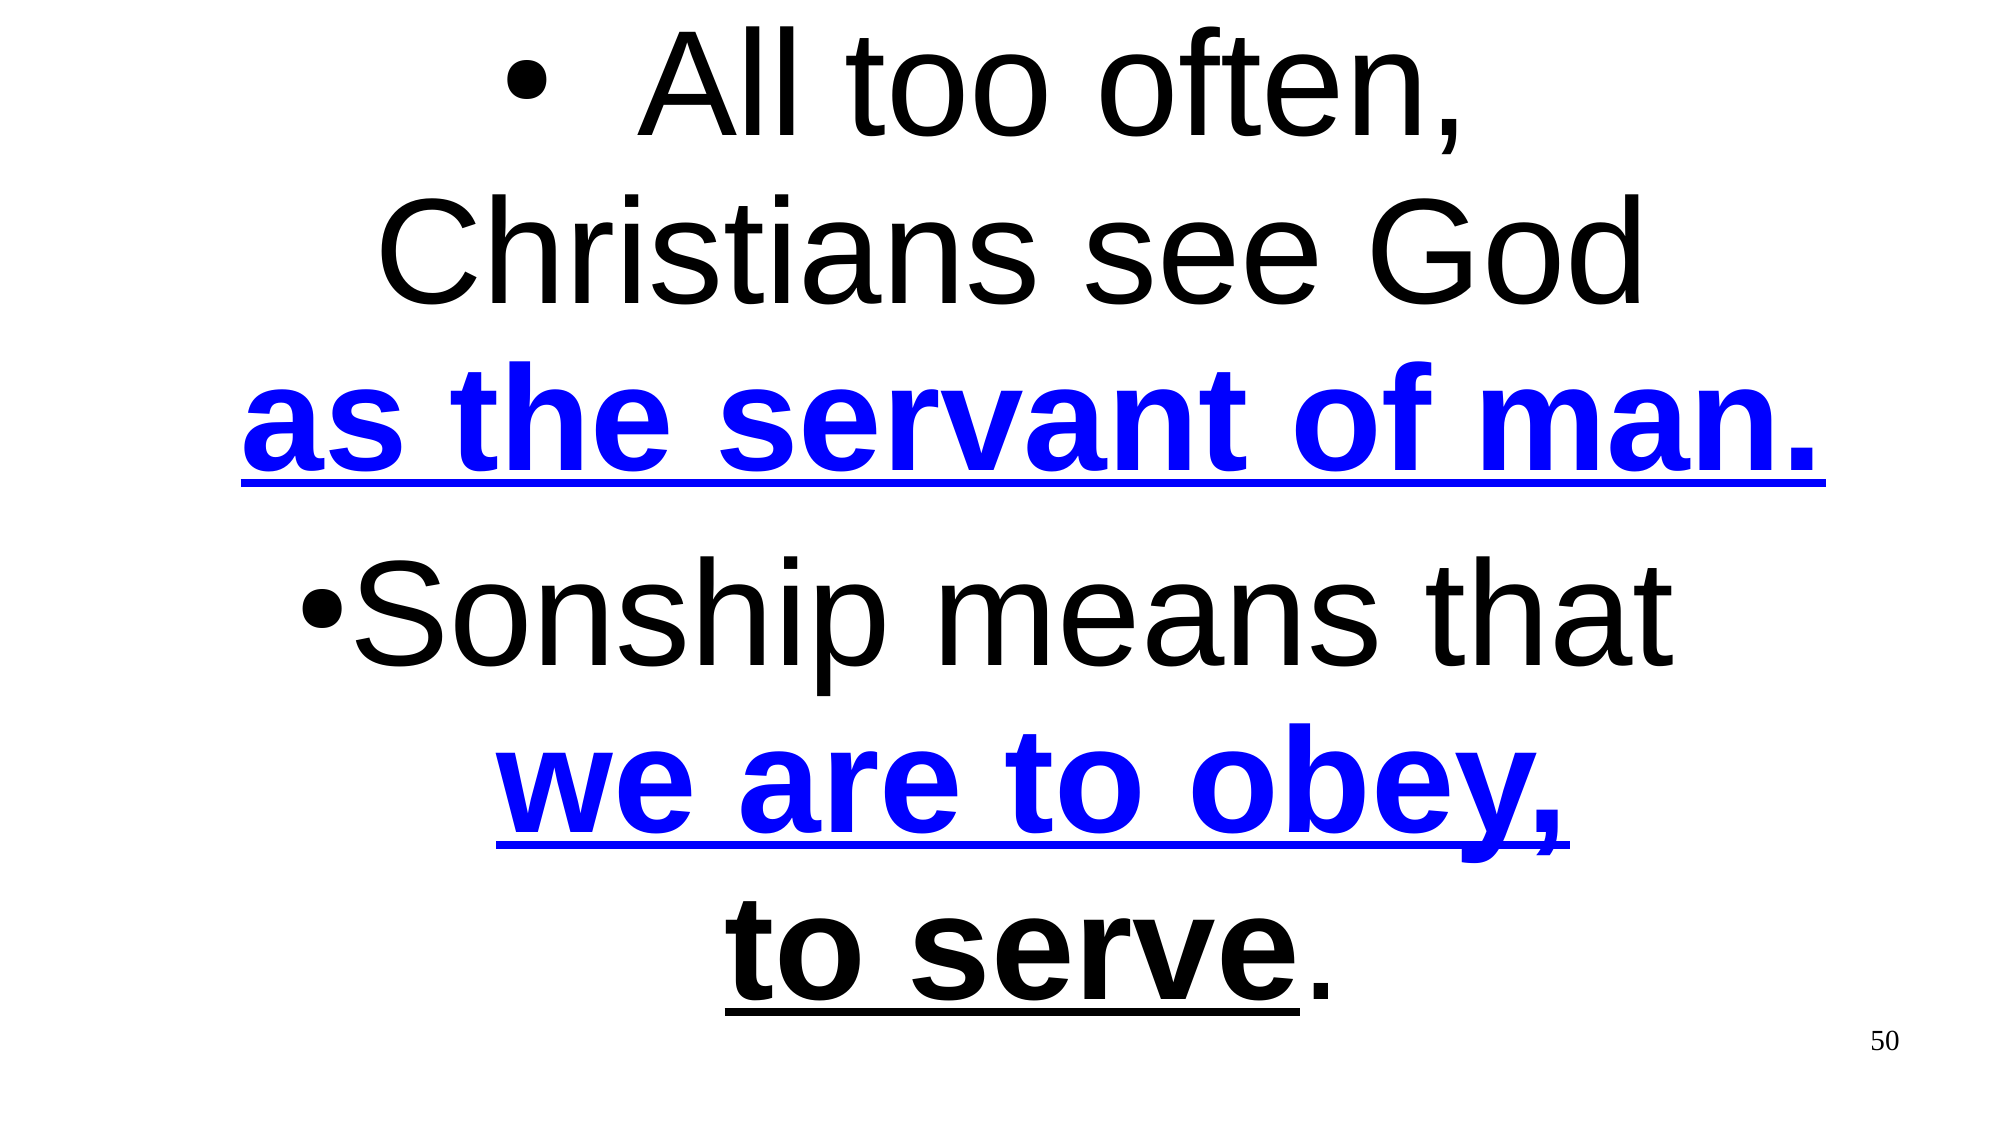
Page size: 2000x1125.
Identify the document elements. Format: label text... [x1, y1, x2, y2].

list All too often, Christians see God as the servant of man. Sonship means that we are to obey, to serve. [0, 0, 1996, 1123]
